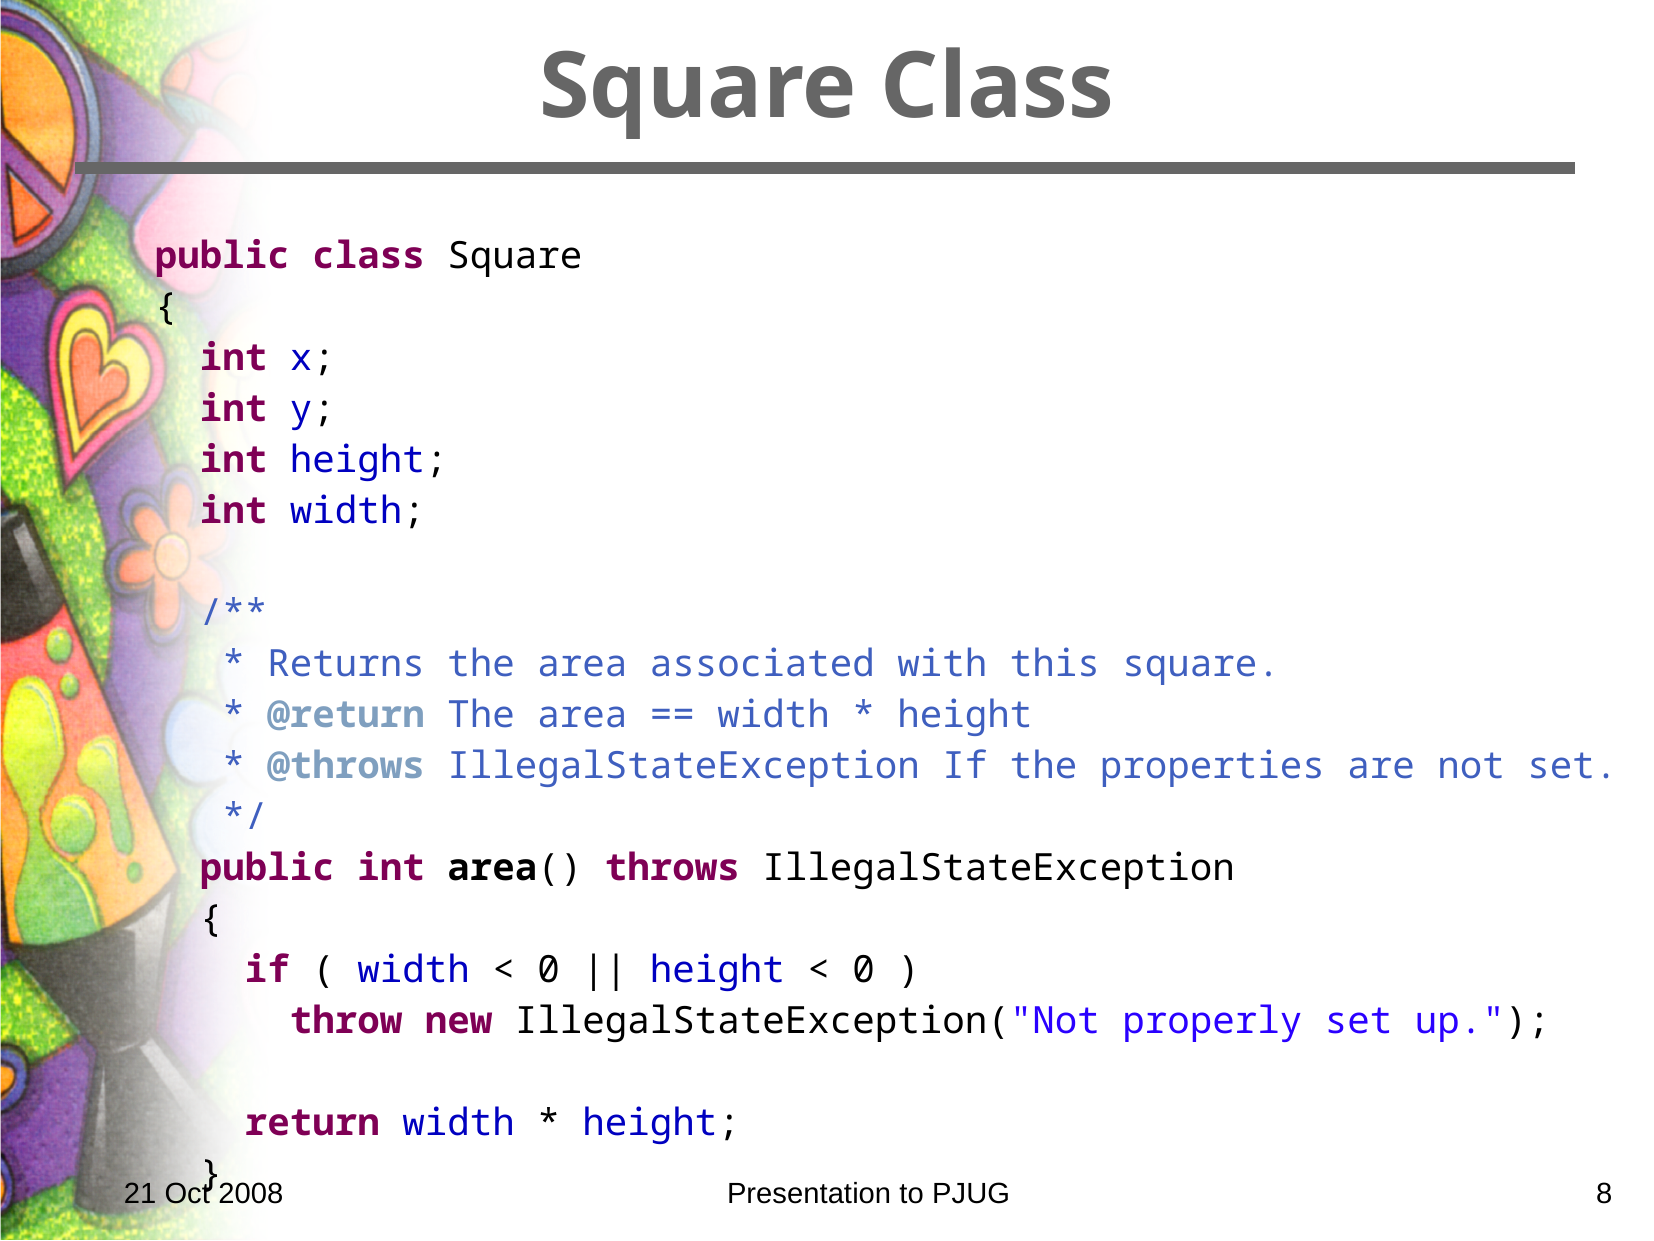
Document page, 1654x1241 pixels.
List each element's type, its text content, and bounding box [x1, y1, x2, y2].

text_box public class Square { int x; int y; int height; int width; /** * Returns the area associated with this square. * @return The area == width * height * @throws IllegalStateException If the properties are not set. */ public int area() throws IllegalStateException { if ( width < 0 || height < 0 ) throw new IllegalStateException("Not properly set up."); return width * height; } // What follows is the getters/setters, etc... [139, 221, 1651, 1102]
title Square Class [82, 0, 1571, 186]
picture [0, 0, 413, 1240]
